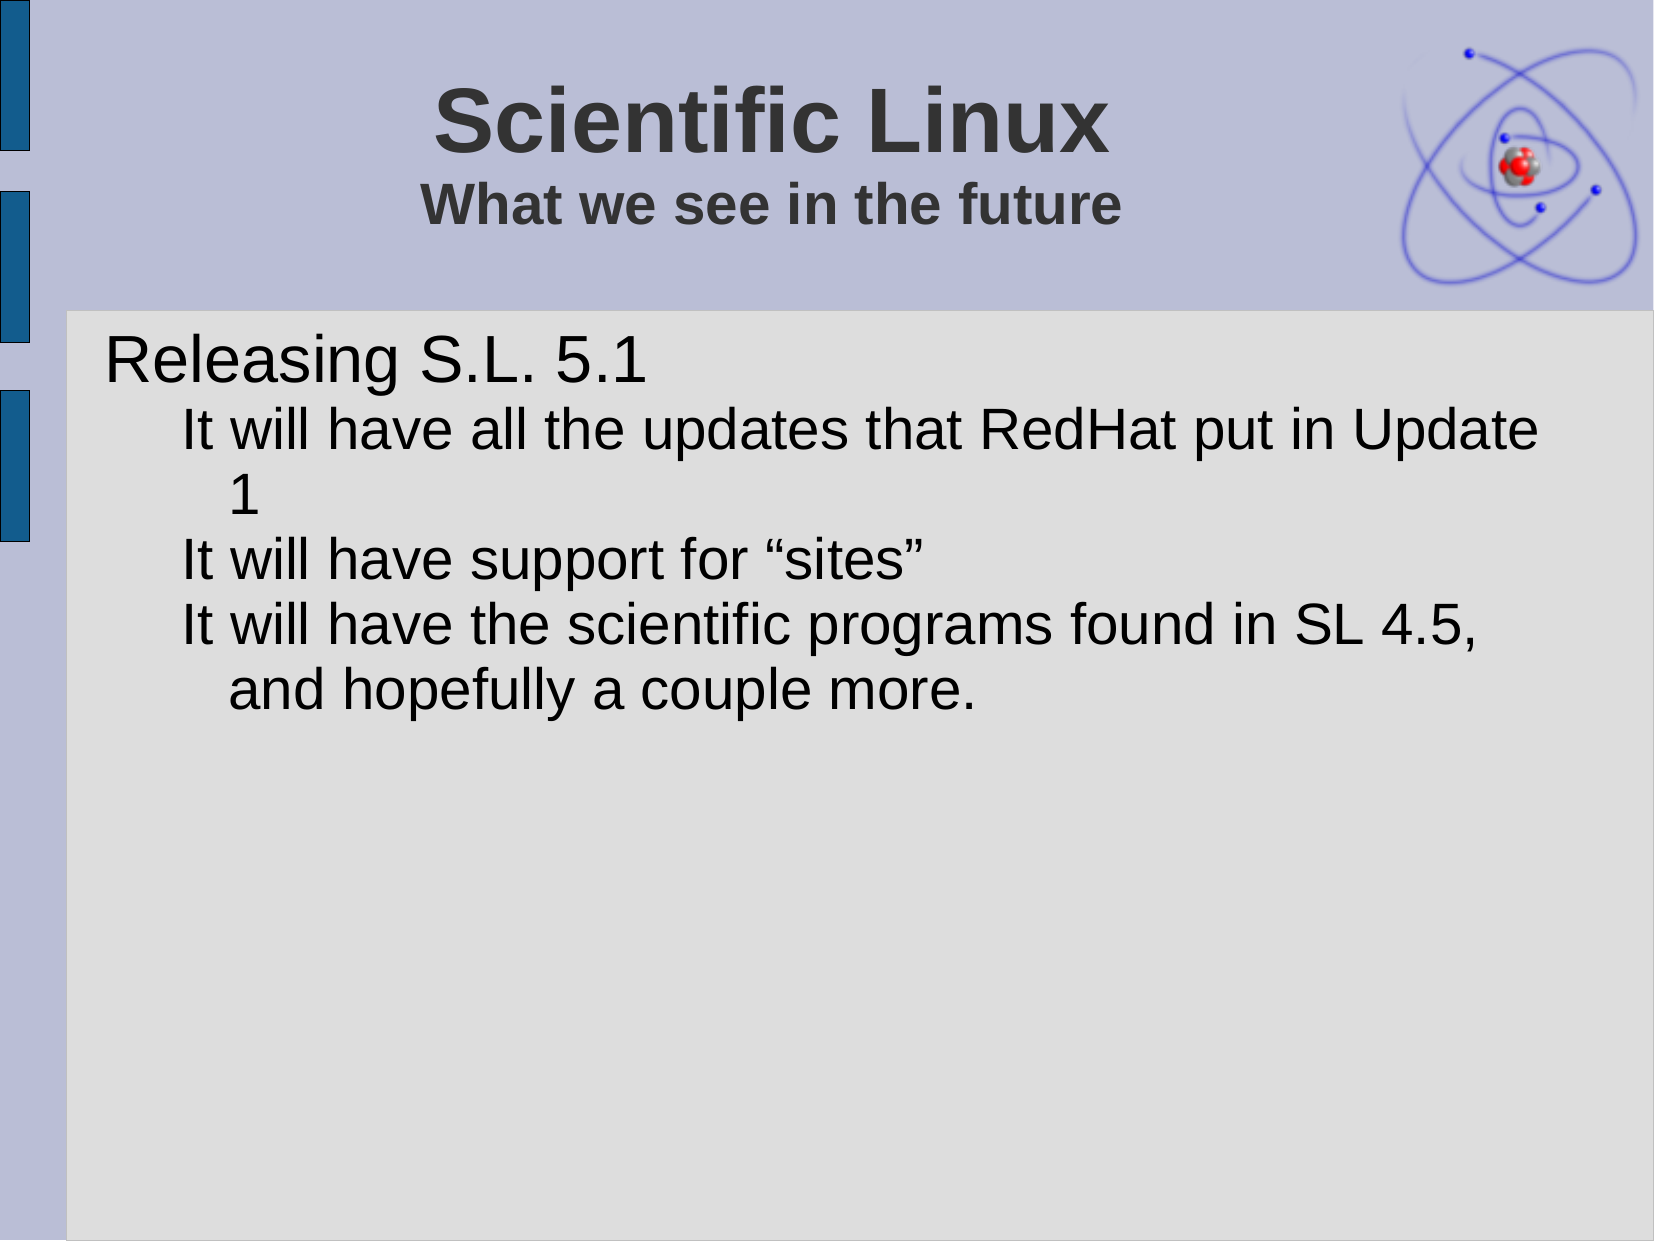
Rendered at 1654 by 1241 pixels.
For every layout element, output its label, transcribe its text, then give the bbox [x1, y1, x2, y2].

title Scientific Linux What we see in the future [82, 39, 1386, 267]
picture [1386, 33, 1654, 301]
list Releasing S.L. 5.1 It will have all the updates that RedHat put in Update 1 It will have support for “sites” It will have the scientific programs found in SL 4.5, and hopefully a couple more. [86, 321, 1576, 1045]
